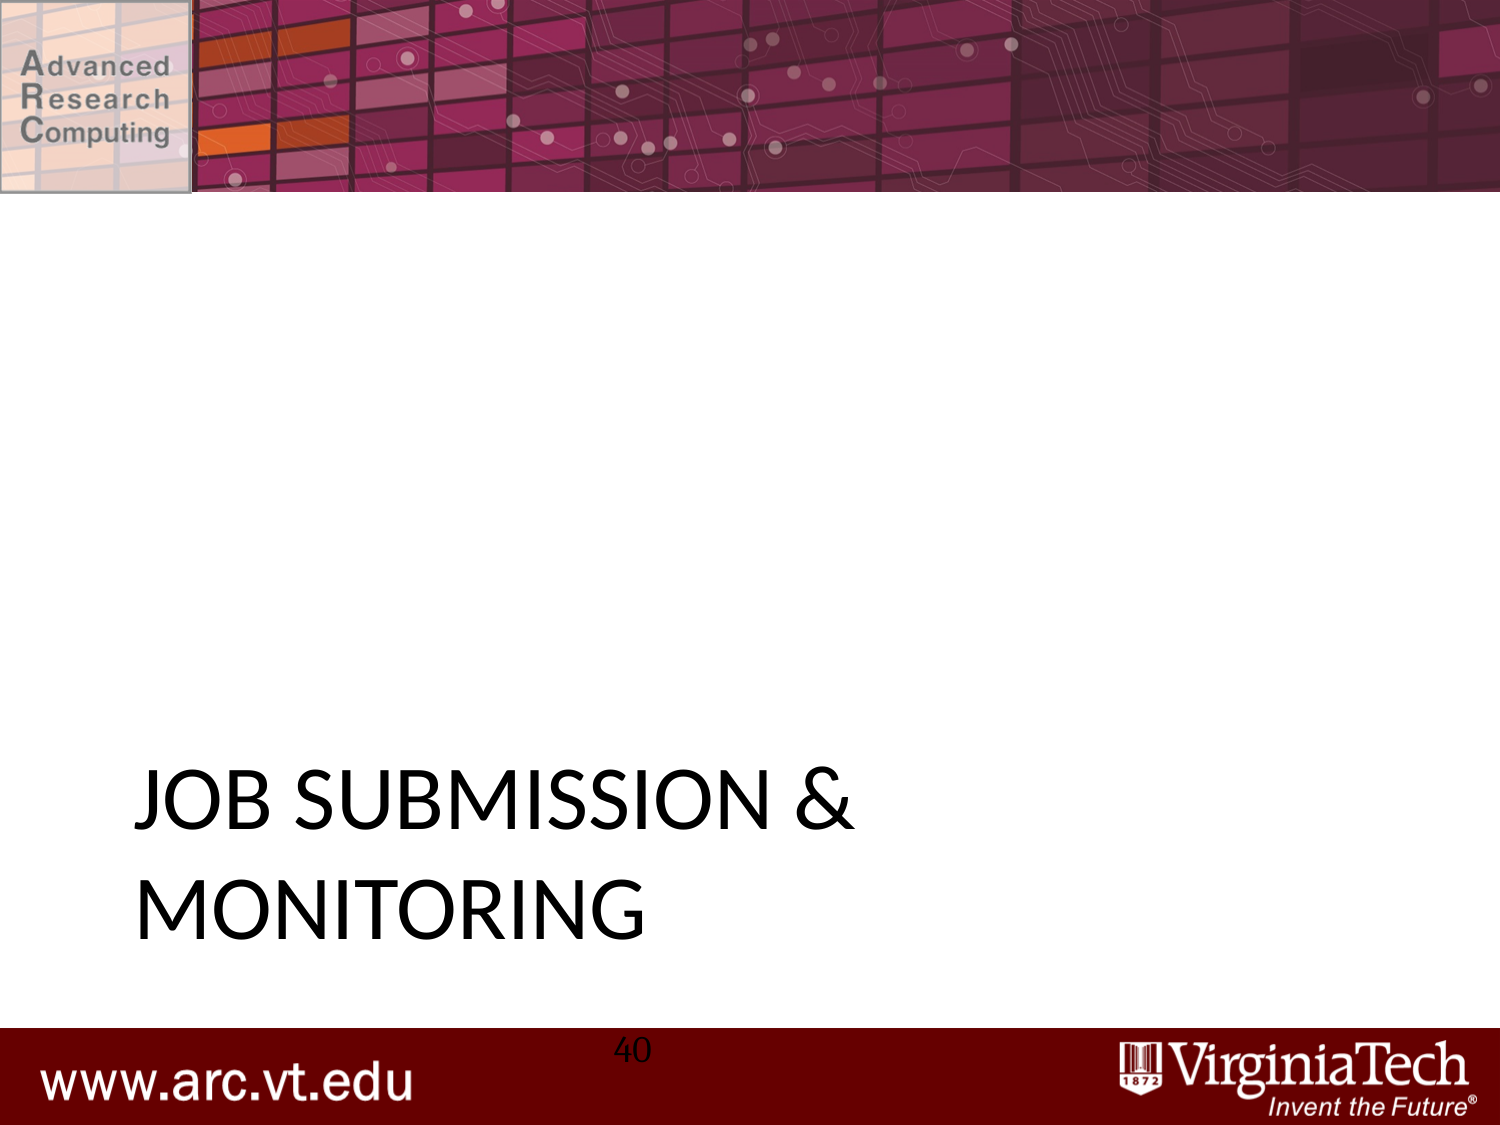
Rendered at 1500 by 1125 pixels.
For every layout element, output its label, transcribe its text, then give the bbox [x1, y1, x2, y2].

title JOB SUBMISSION & MONITORING [118, 722, 1394, 947]
picture [0, 0, 1500, 194]
picture [0, 1024, 1500, 1125]
